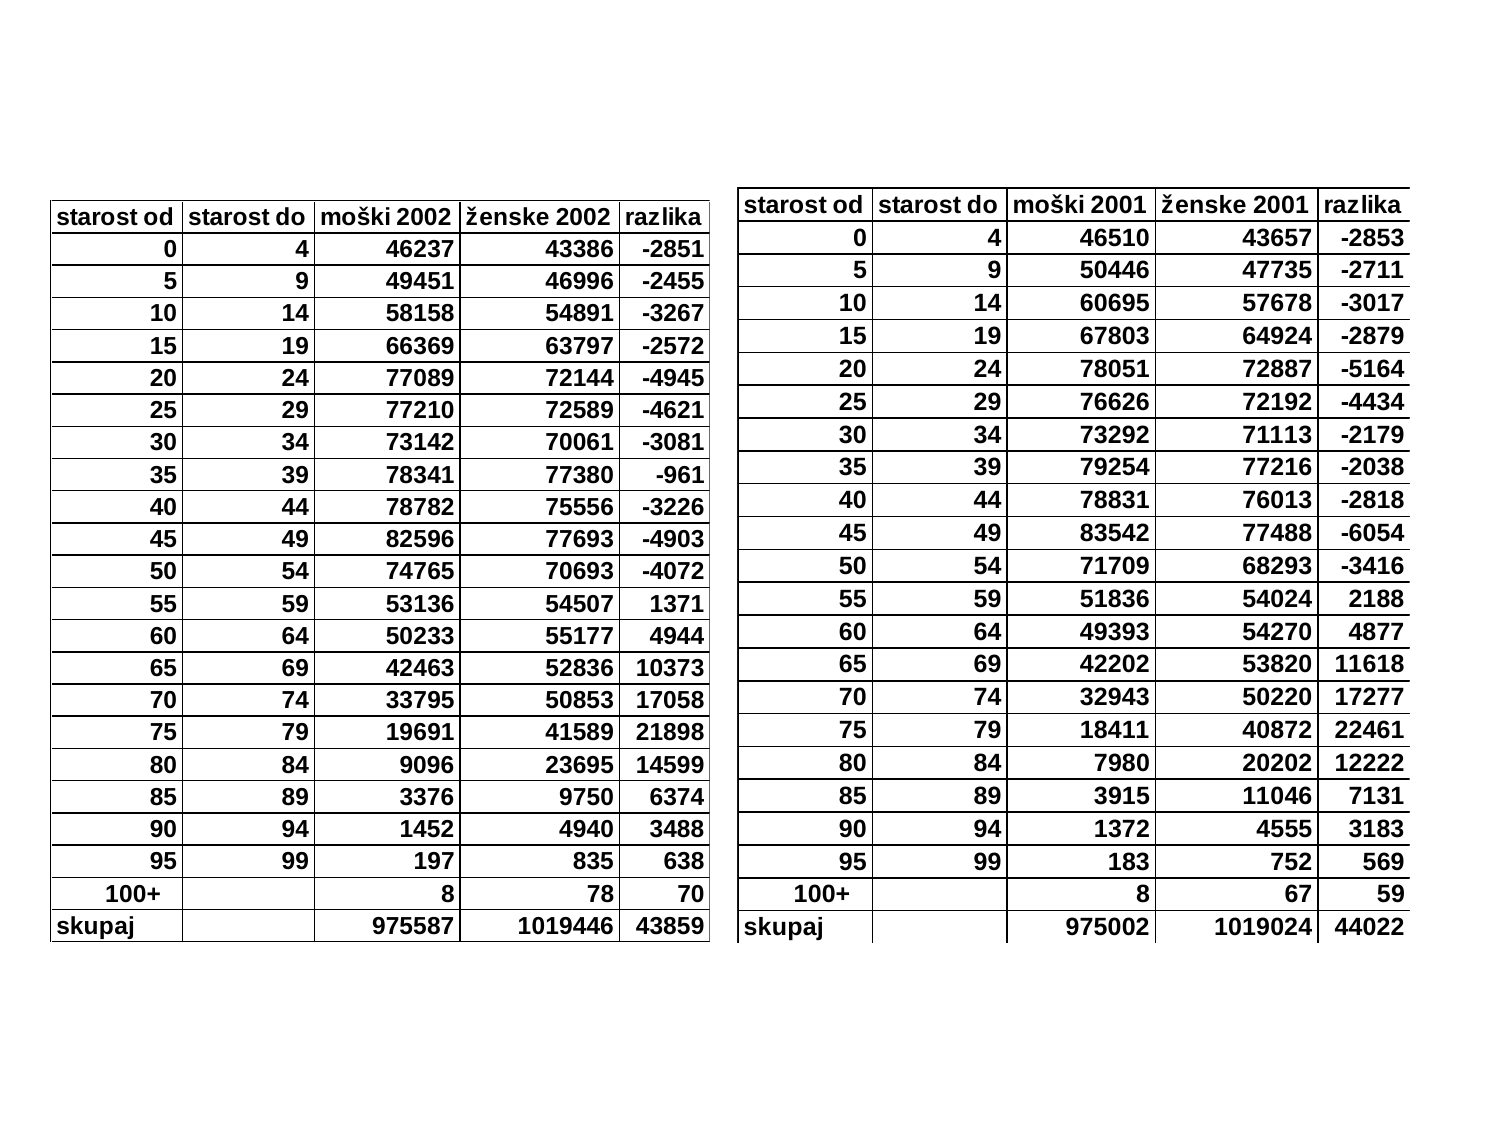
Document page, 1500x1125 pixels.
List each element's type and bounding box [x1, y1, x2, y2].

chart [737, 187, 1412, 945]
chart [50, 200, 711, 943]
